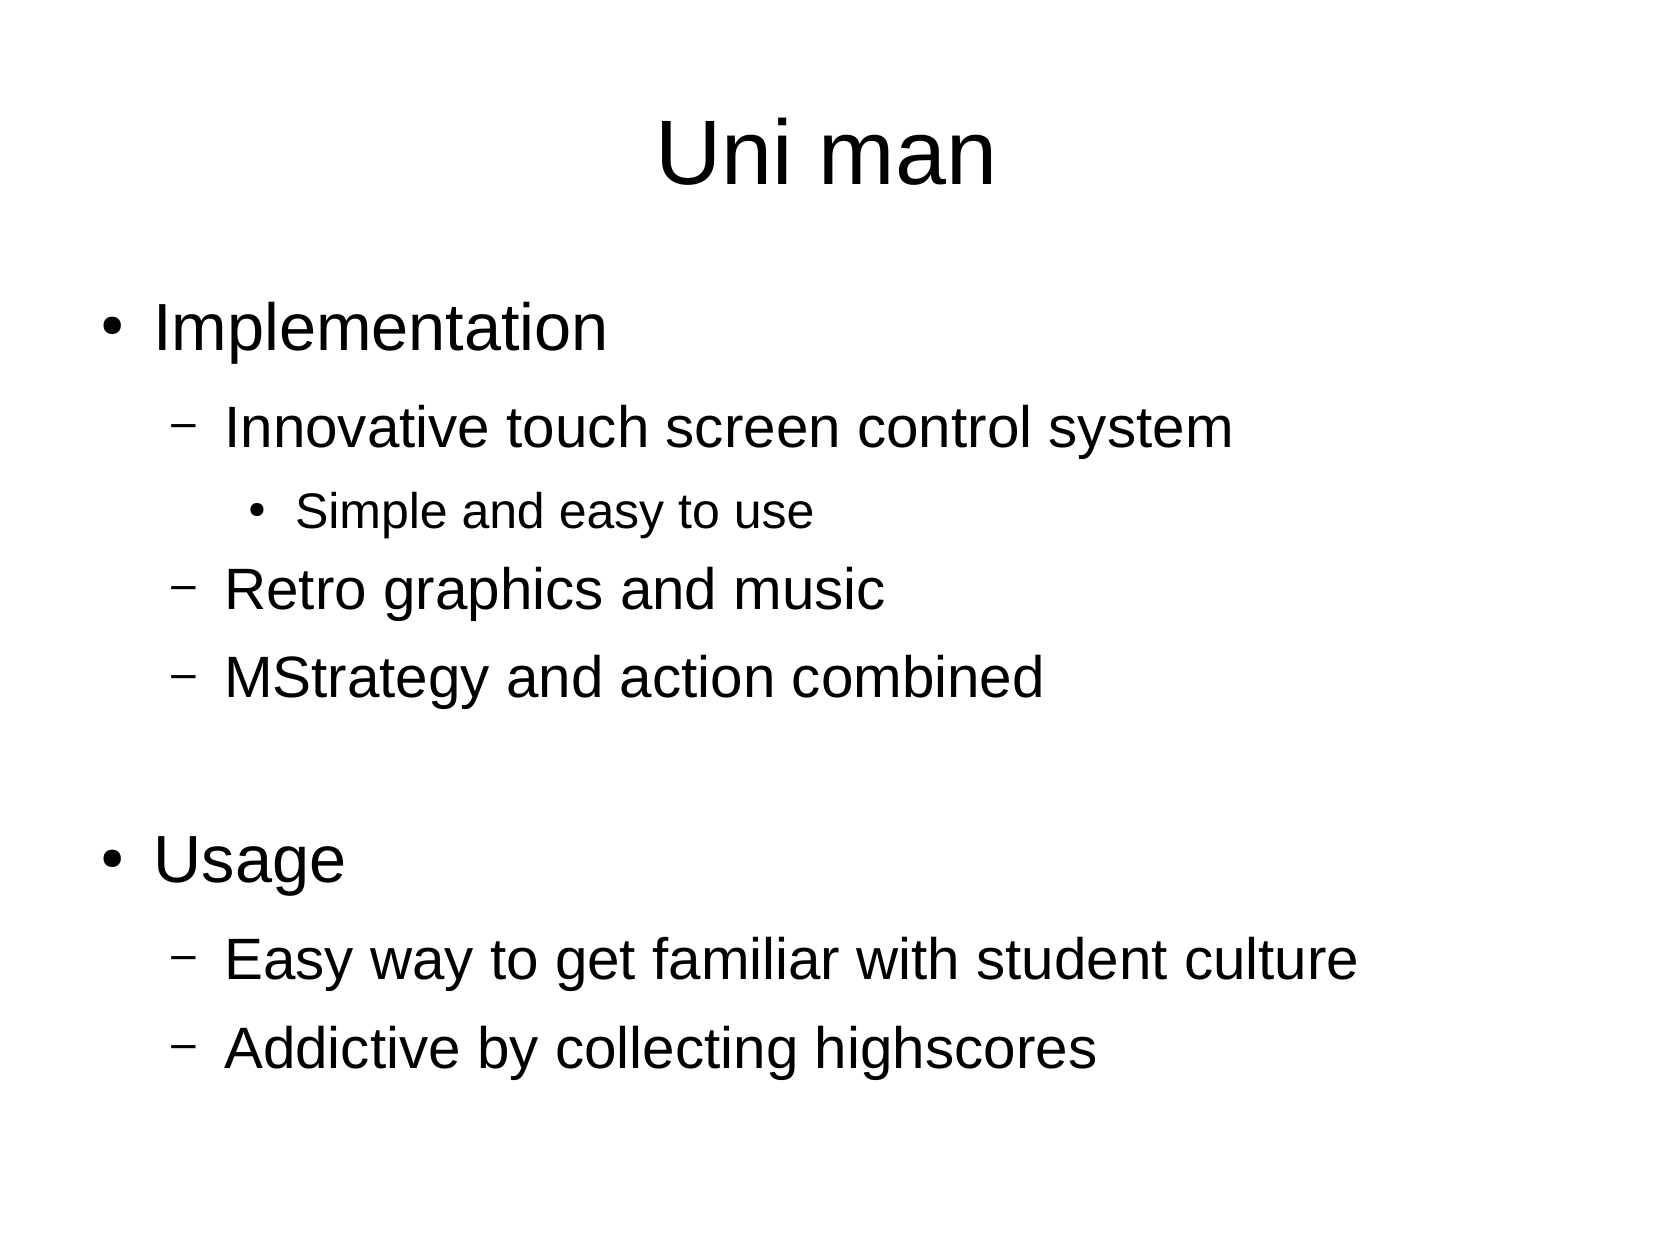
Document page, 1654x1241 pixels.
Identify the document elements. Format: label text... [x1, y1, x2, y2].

title Uni man [82, 49, 1571, 257]
list Implementation Innovative touch screen control system Simple and easy to use Retro graphics and music MStrategy and action combined Usage Easy way to get familiar with student culture Addictive by collecting highscores [82, 290, 1538, 1182]
